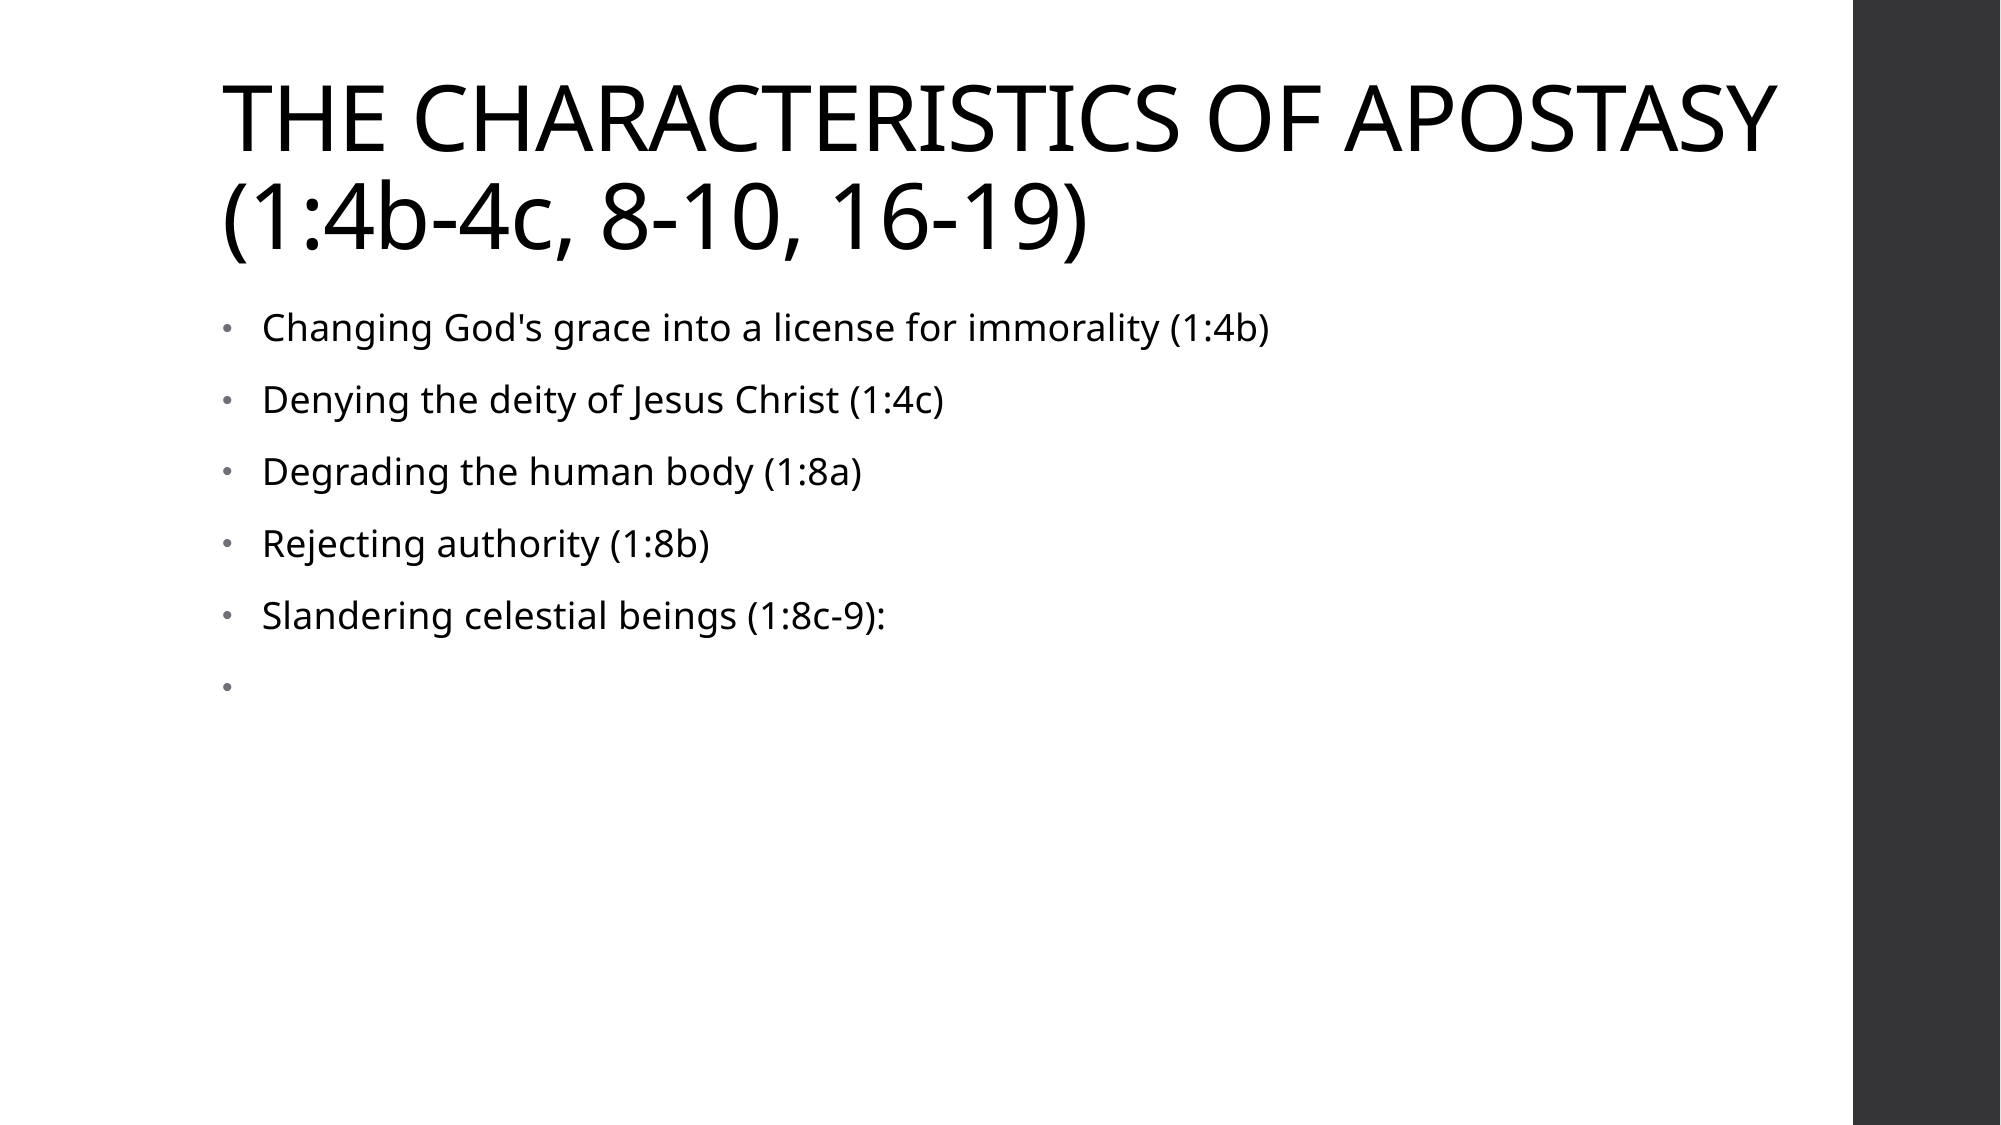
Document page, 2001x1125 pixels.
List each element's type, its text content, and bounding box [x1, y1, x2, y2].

title THE CHARACTERISTICS OF APOSTASY (1:4b-4c, 8-10, 16-19) [206, 60, 1797, 278]
list Changing God's grace into a license for immorality (1:4b) Denying the deity of Jesus Christ (1:4c) Degrading the human body (1:8a) Rejecting authority (1:8b) Slandering celestial beings (1:8c-9): [206, 299, 1617, 1014]
